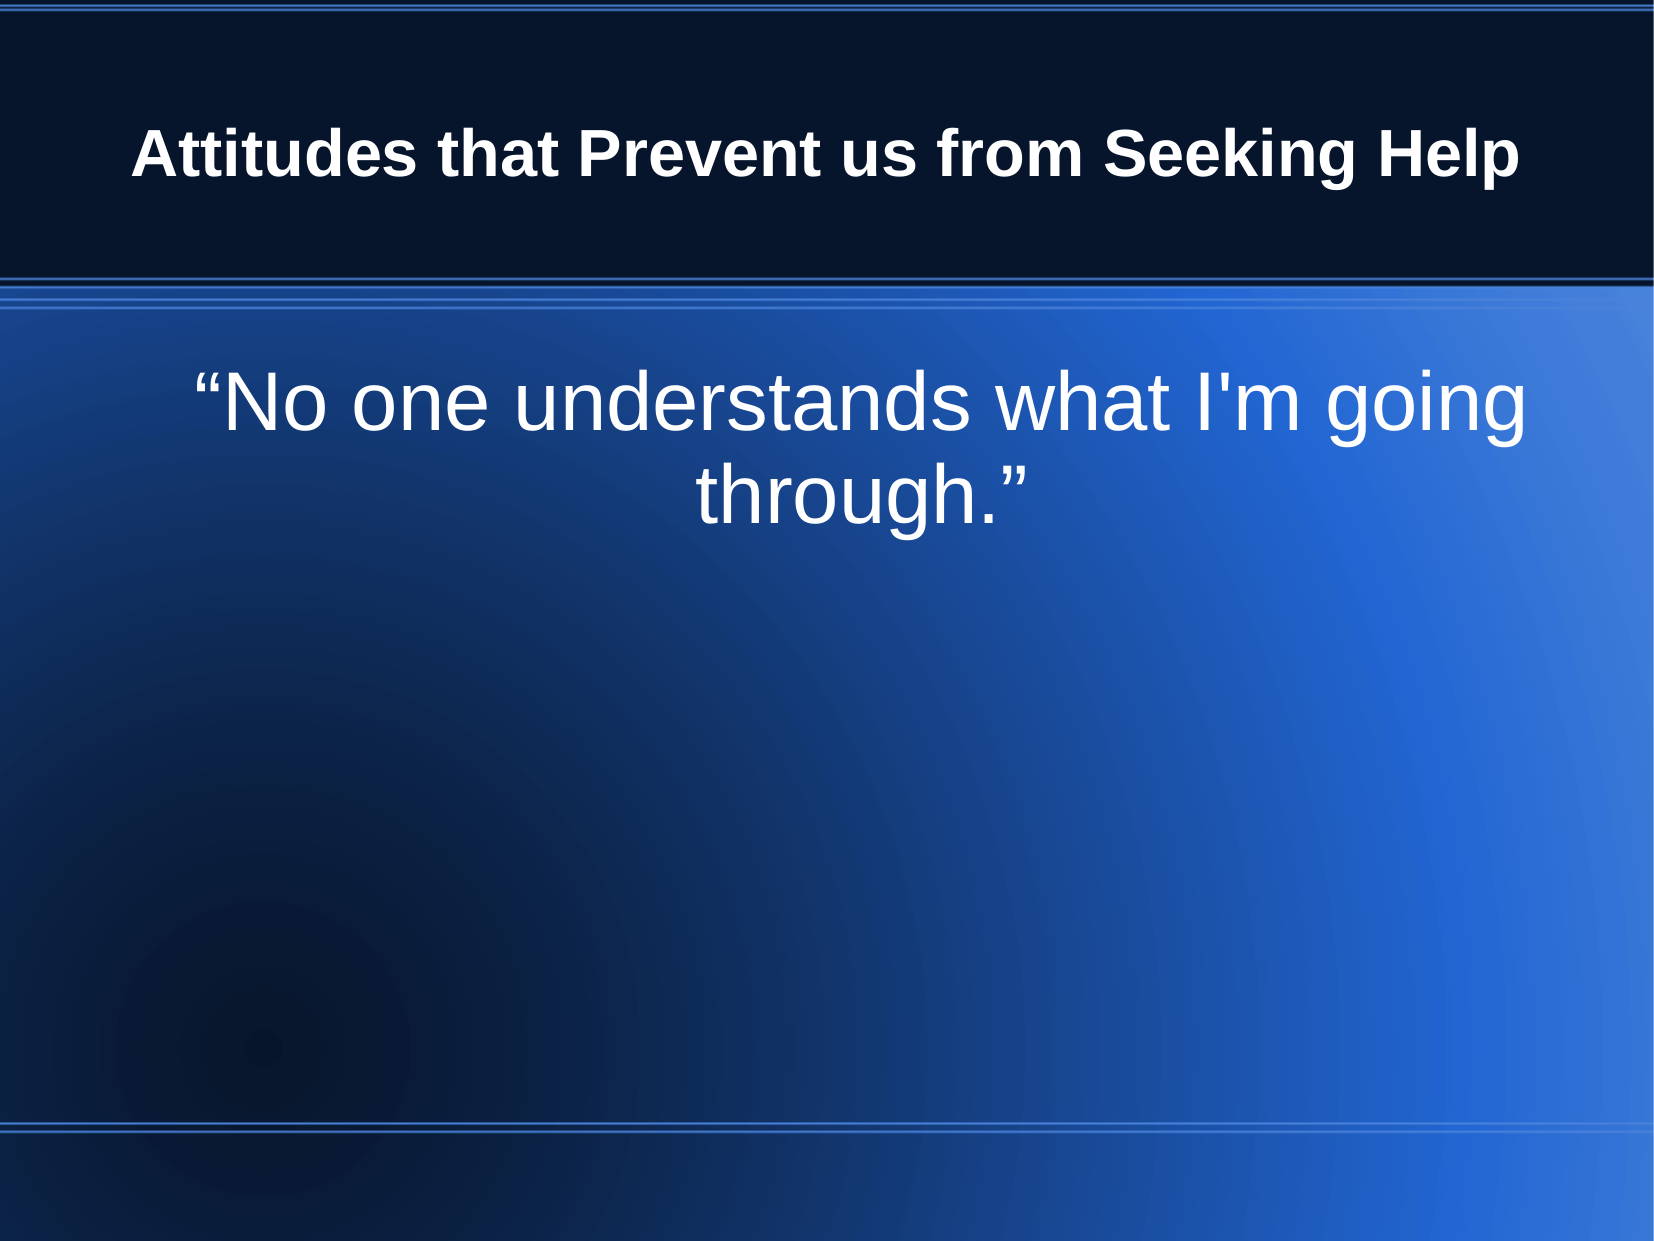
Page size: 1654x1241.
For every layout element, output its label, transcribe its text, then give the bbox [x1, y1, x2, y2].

title Attitudes that Prevent us from Seeking Help [82, 49, 1571, 257]
picture [0, 0, 1654, 1241]
list “No one understands what I'm going through.” [82, 355, 1571, 1058]
